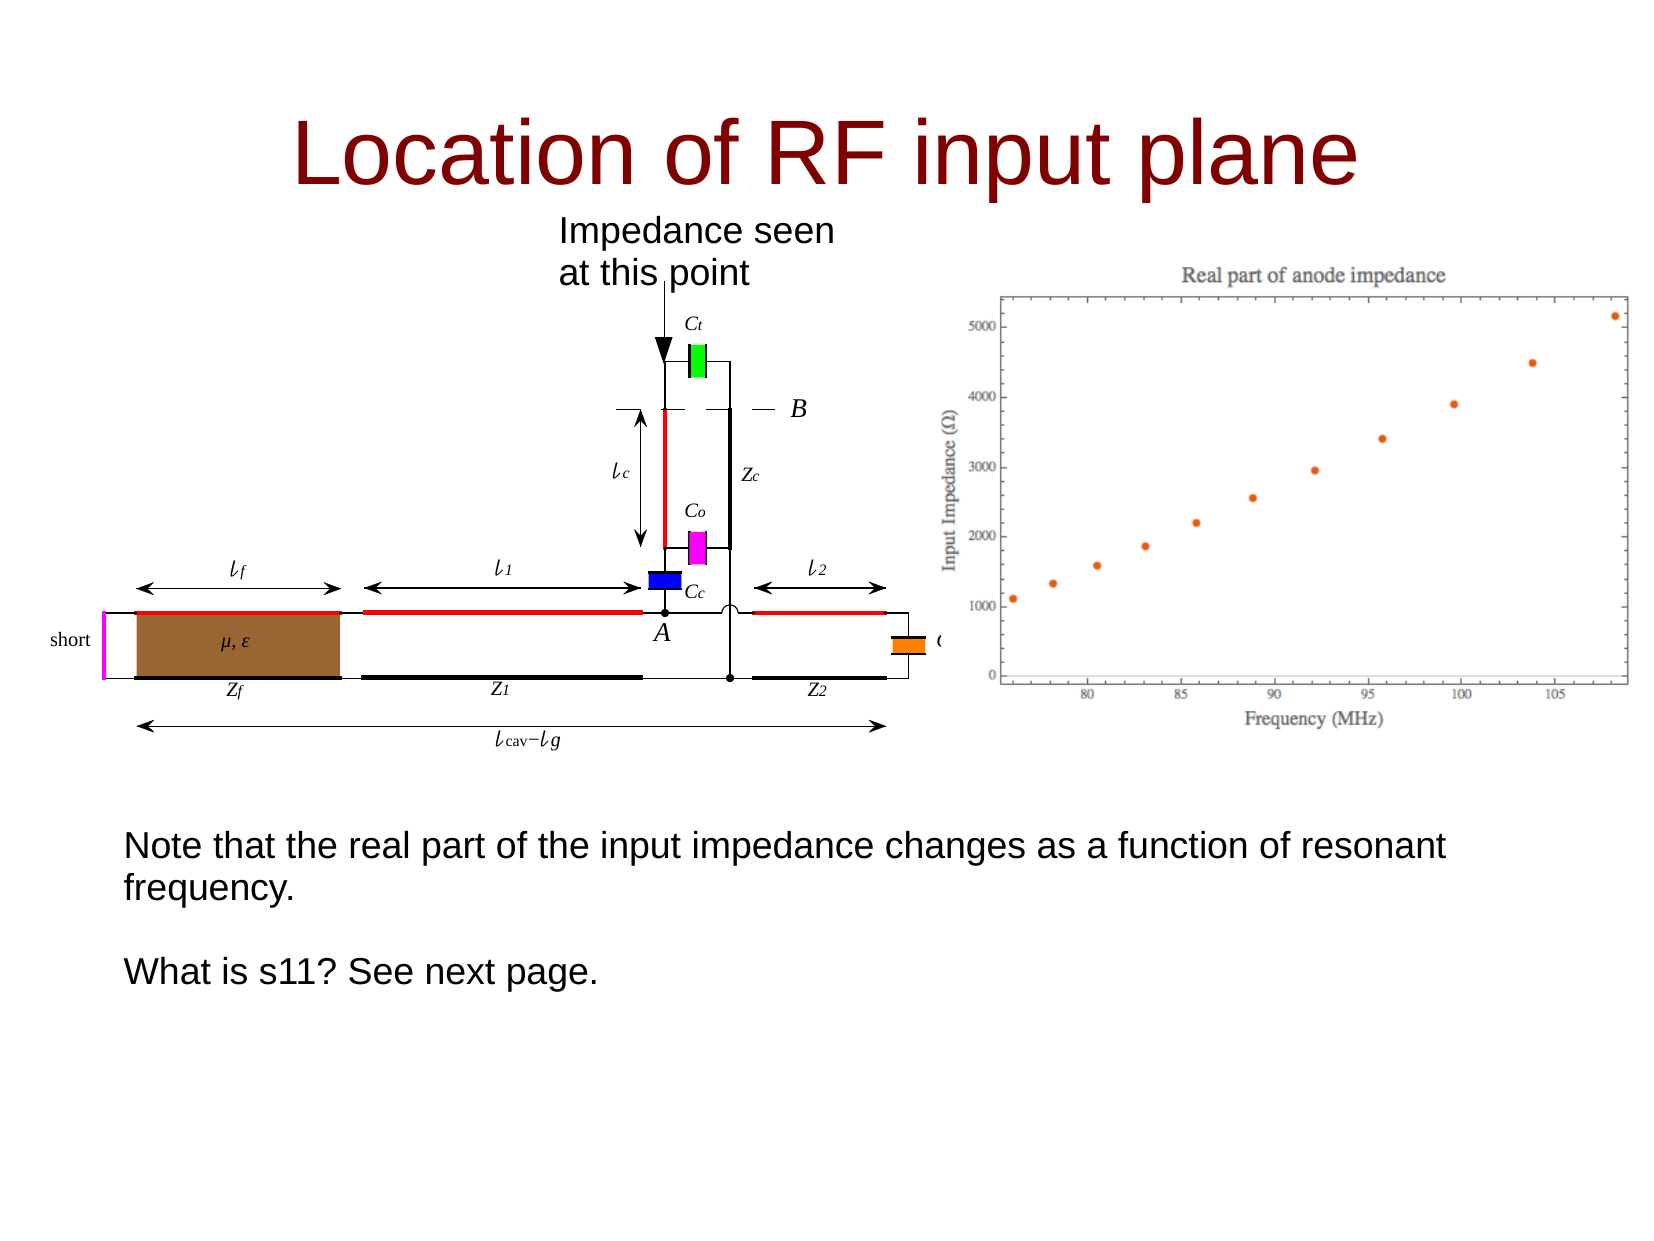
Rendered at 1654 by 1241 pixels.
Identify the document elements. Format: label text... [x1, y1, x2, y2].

text_box Note that the real part of the input impedance changes as a function of resonant frequency. What is s11? See next page. [108, 817, 1486, 1040]
text_box Impedance seen at this point [543, 202, 882, 301]
title Location of RF input plane [82, 49, 1571, 257]
picture [37, 266, 1630, 784]
